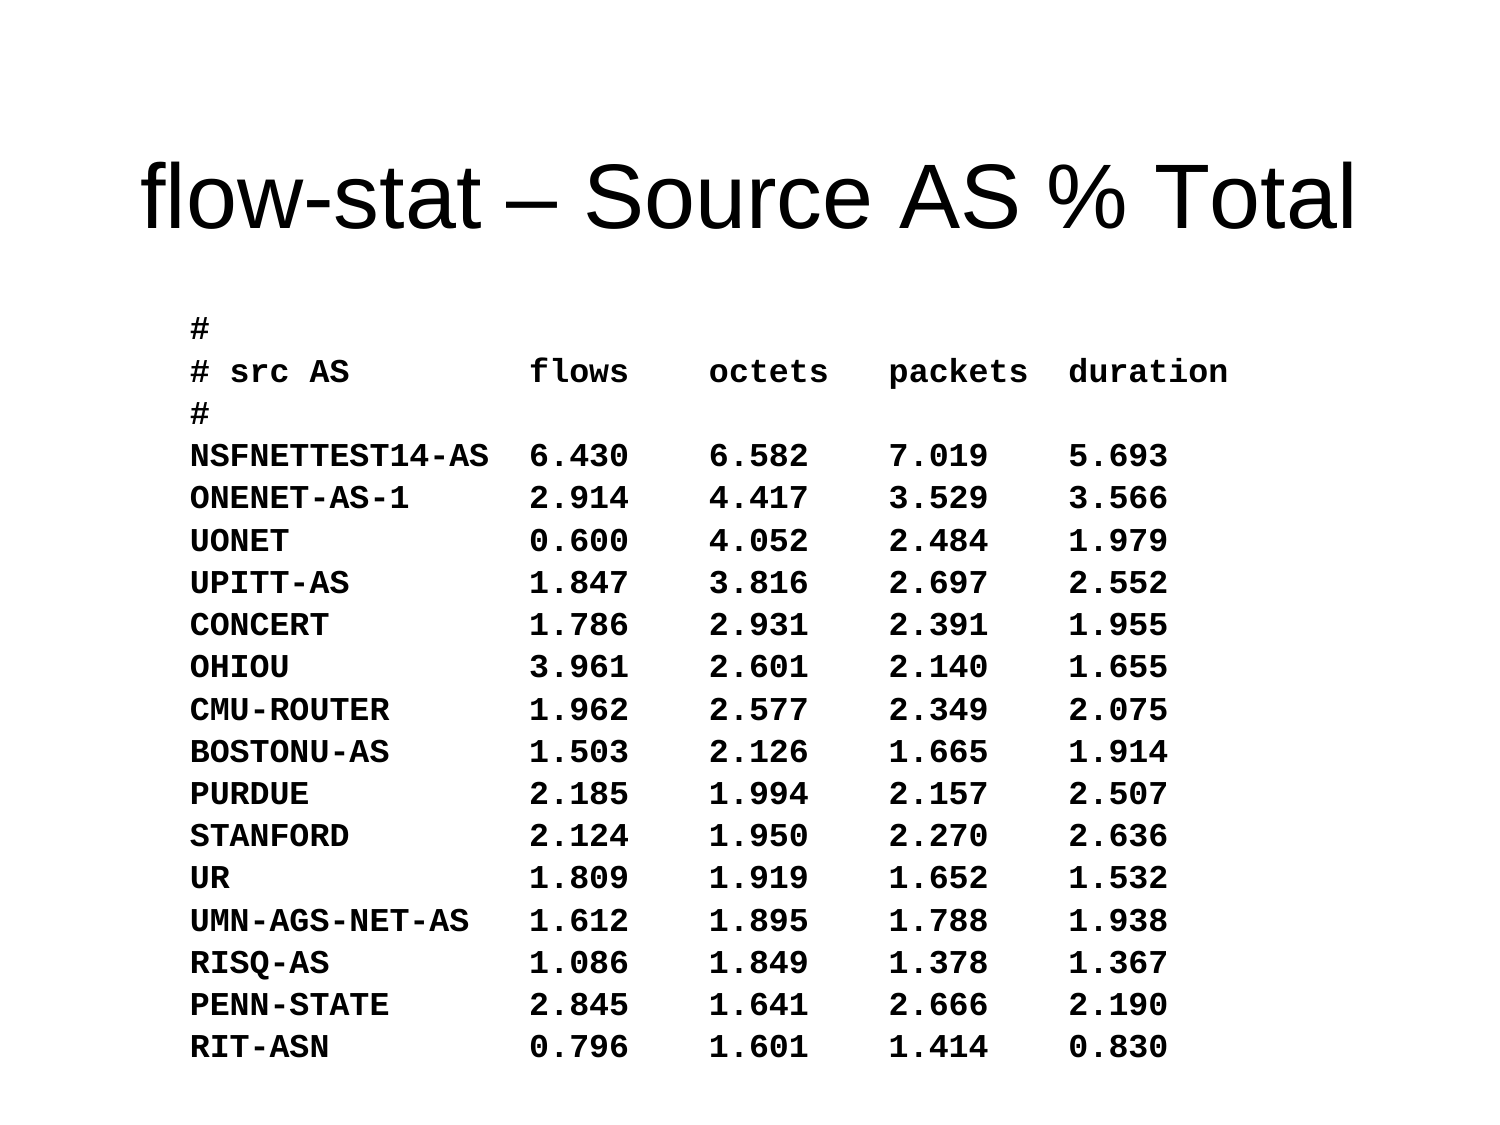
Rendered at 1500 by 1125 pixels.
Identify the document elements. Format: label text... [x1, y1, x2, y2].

text_box # # src AS flows octets packets duration # NSFNETTEST14-AS 6.430 6.582 7.019 5.693 ONENET-AS-1 2.914 4.417 3.529 3.566 UONET 0.600 4.052 2.484 1.979 UPITT-AS 1.847 3.816 2.697 2.552 CONCERT 1.786 2.931 2.391 1.955 OHIOU 3.961 2.601 2.140 1.655 CMU-ROUTER 1.962 2.577 2.349 2.075 BOSTONU-AS 1.503 2.126 1.665 1.914 PURDUE 2.185 1.994 2.157 2.507 STANFORD 2.124 1.950 2.270 2.636 UR 1.809 1.919 1.652 1.532 UMN-AGS-NET-AS 1.612 1.895 1.788 1.938 RISQ-AS 1.086 1.849 1.378 1.367 PENN-STATE 2.845 1.641 2.666 2.190 RIT-ASN 0.796 1.601 1.414 0.830 [174, 299, 1248, 1038]
title flow-stat – Source AS % Total [112, 99, 1388, 288]
